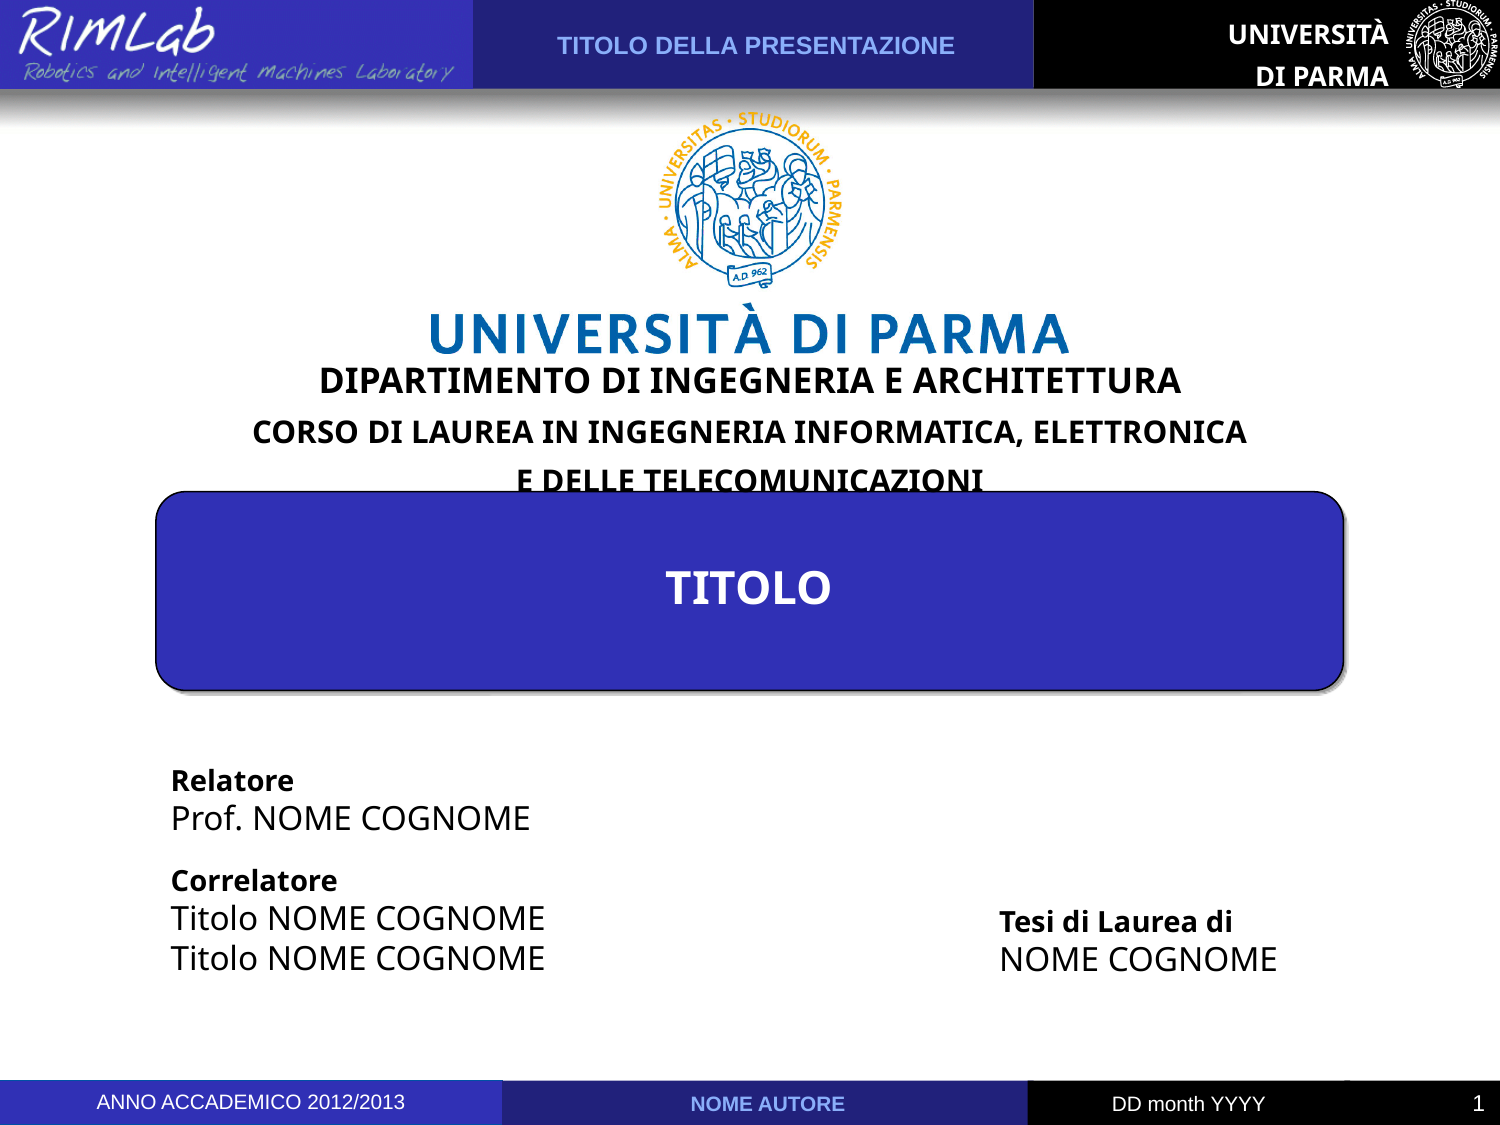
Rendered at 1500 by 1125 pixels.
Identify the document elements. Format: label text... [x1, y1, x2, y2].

picture [0, 0, 1500, 354]
slide_number <numero> [1344, 1080, 1500, 1125]
picture [1406, 0, 1498, 88]
